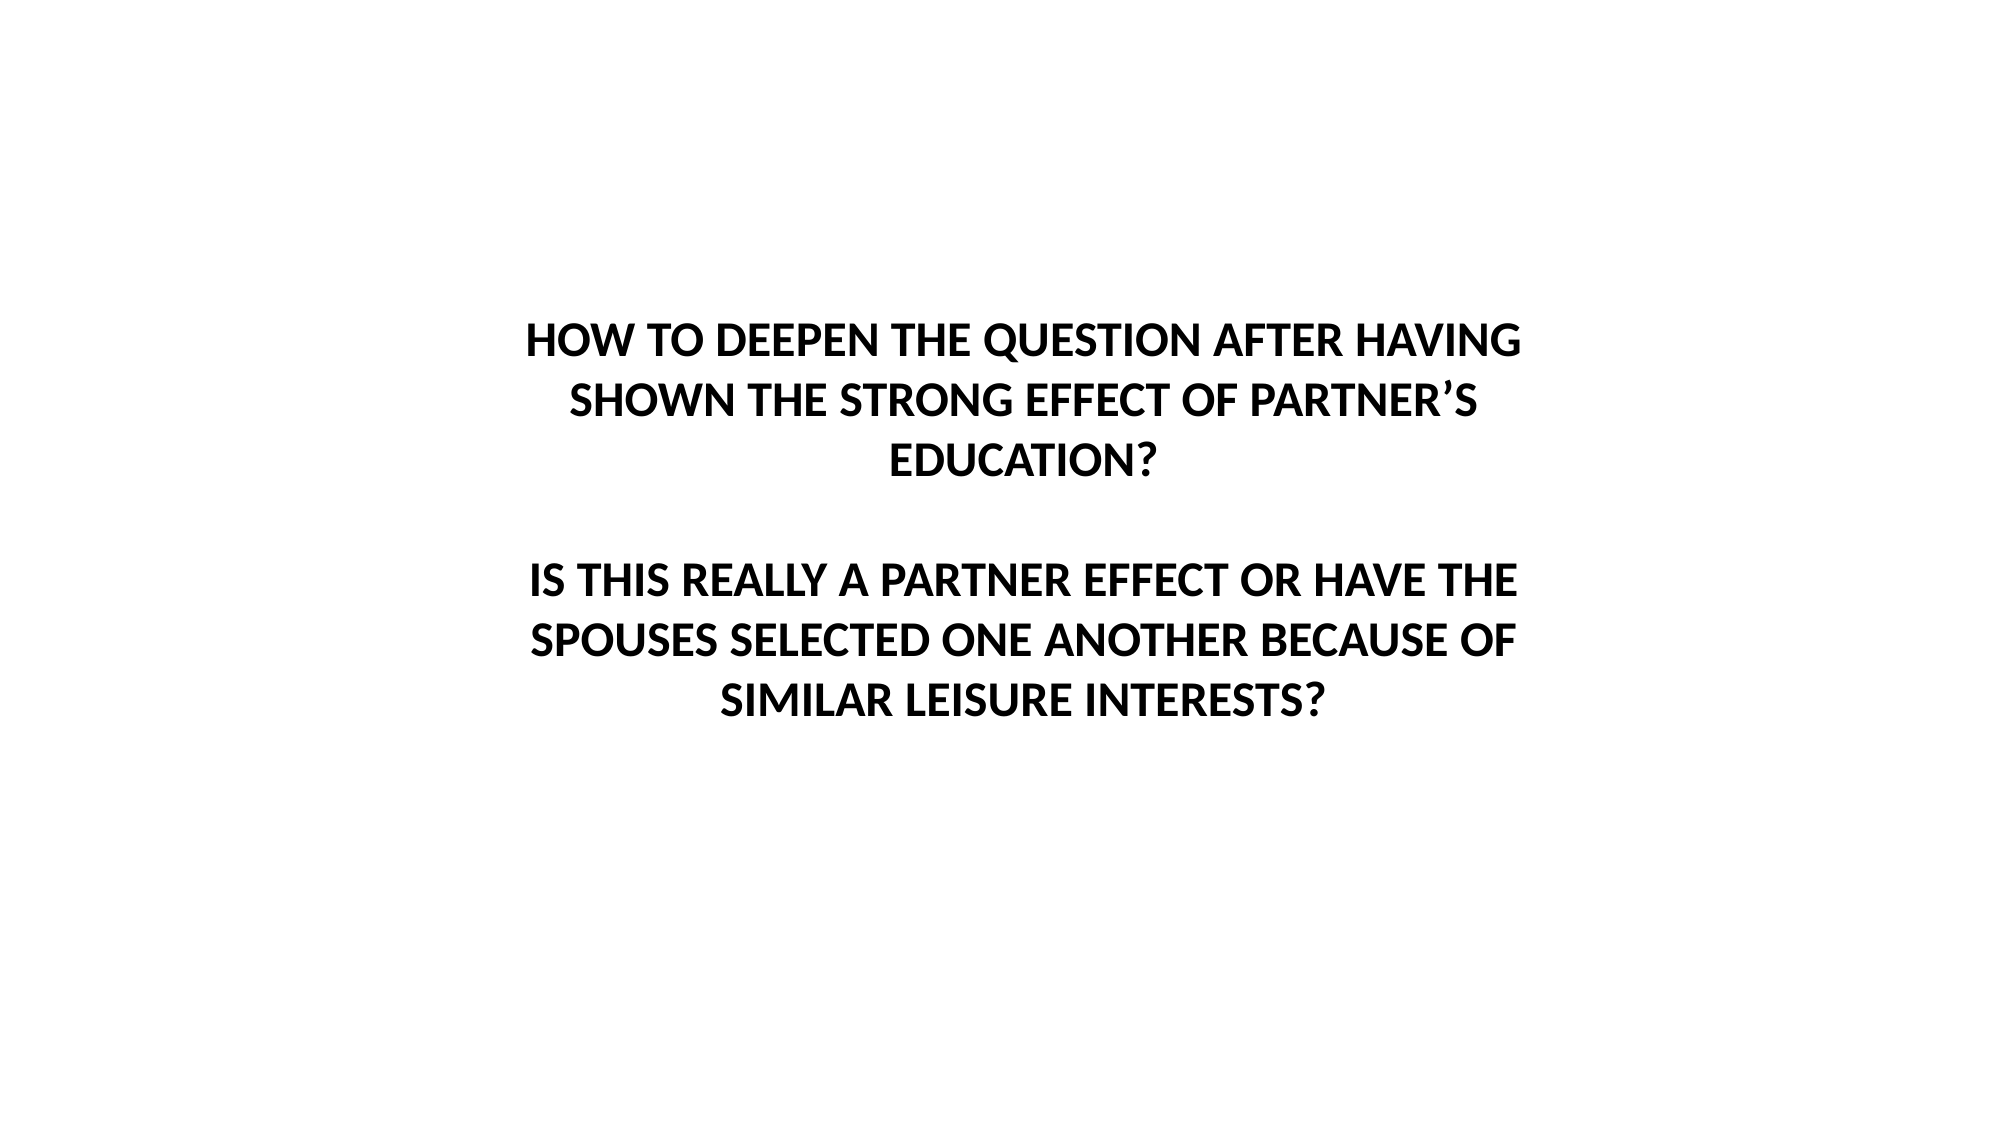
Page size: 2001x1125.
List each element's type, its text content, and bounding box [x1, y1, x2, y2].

text_box HOW TO DEEPEN THE QUESTION AFTER HAVING SHOWN THE STRONG EFFECT OF PARTNER’S EDUCATION? IS THIS REALLY A PARTNER EFFECT OR HAVE THE SPOUSES SELECTED ONE ANOTHER BECAUSE OF SIMILAR LEISURE INTERESTS? [478, 298, 1570, 738]
